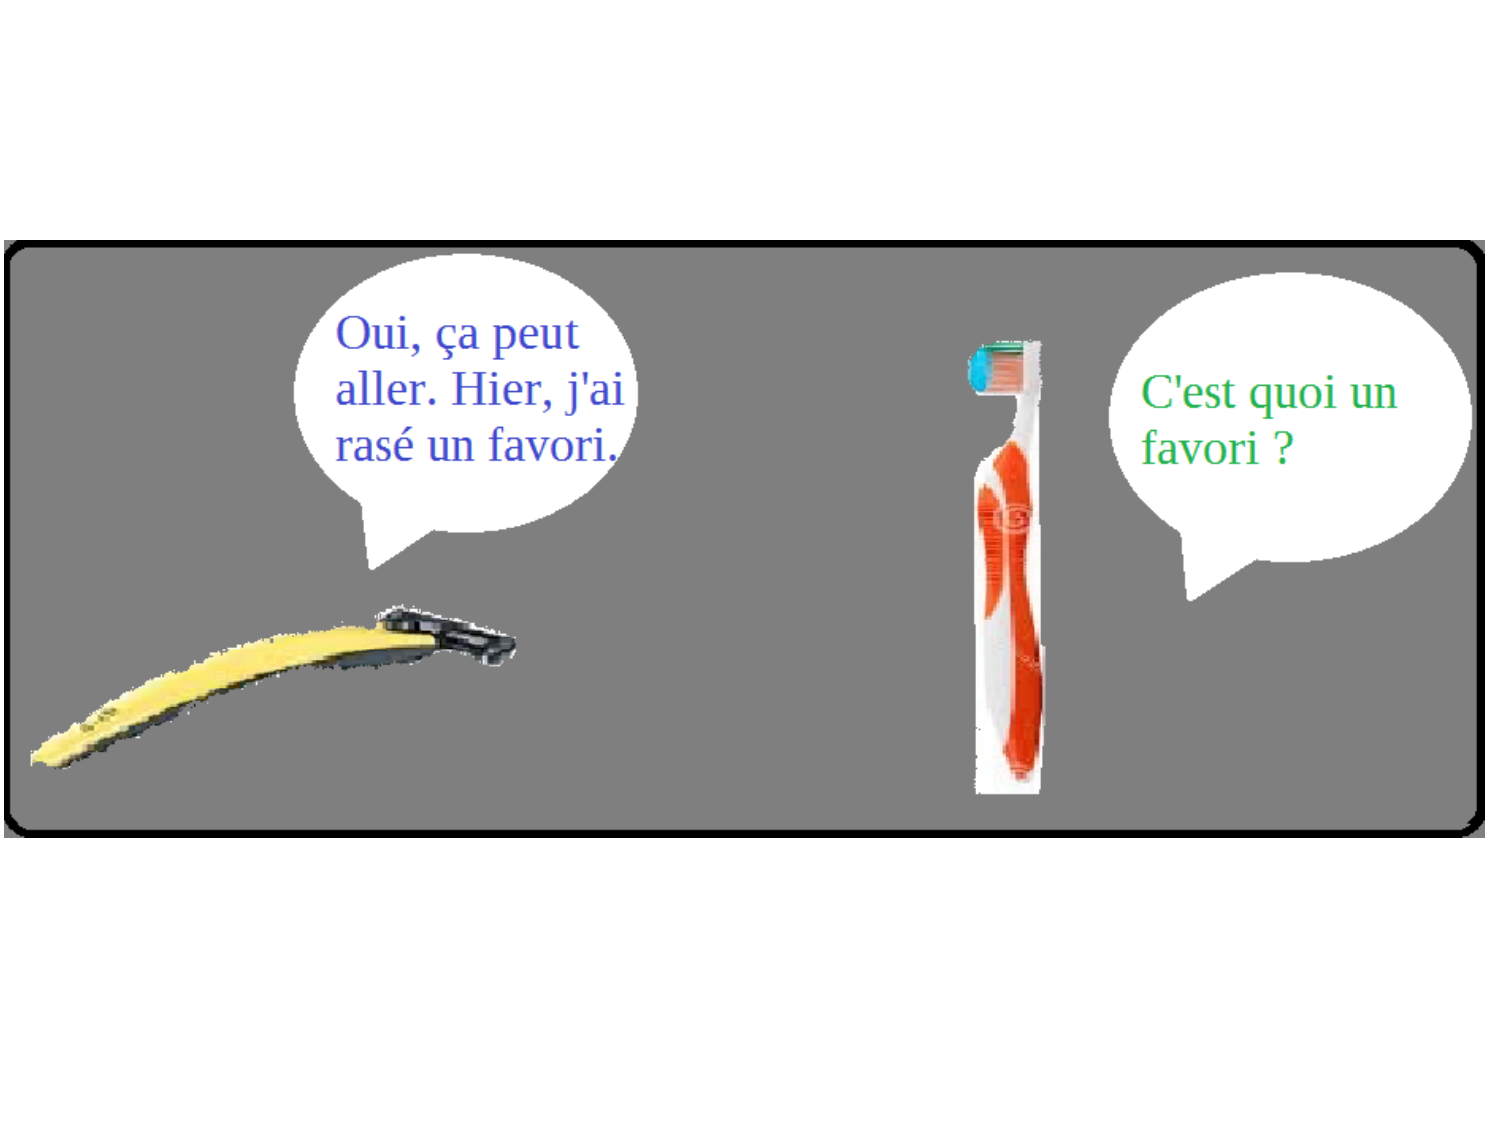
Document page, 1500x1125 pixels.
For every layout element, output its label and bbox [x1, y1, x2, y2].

chart [4, 240, 1485, 838]
